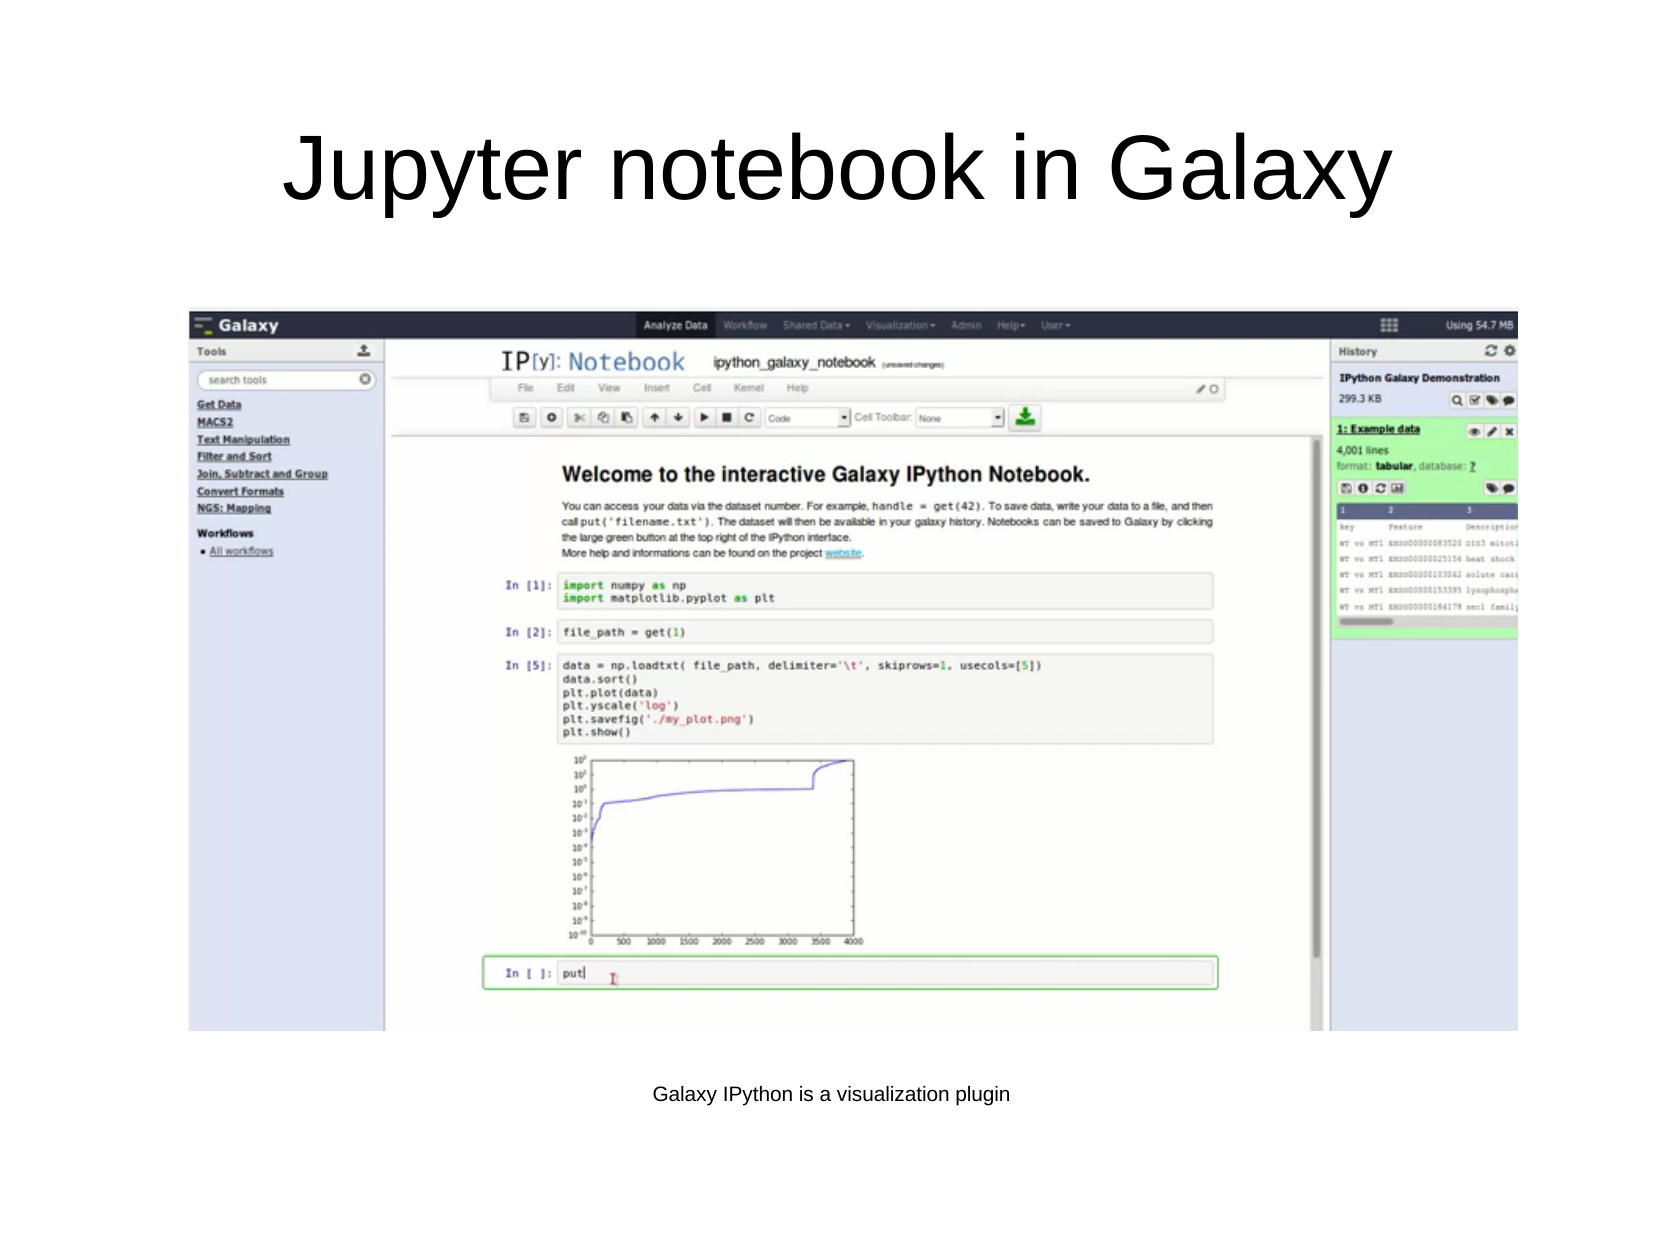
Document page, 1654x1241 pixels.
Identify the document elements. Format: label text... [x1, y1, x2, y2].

picture [188, 307, 1518, 1031]
title Jupyter notebook in Galaxy [94, 64, 1583, 272]
text_box Galaxy IPython is a visualization plugin [637, 1074, 1029, 1113]
